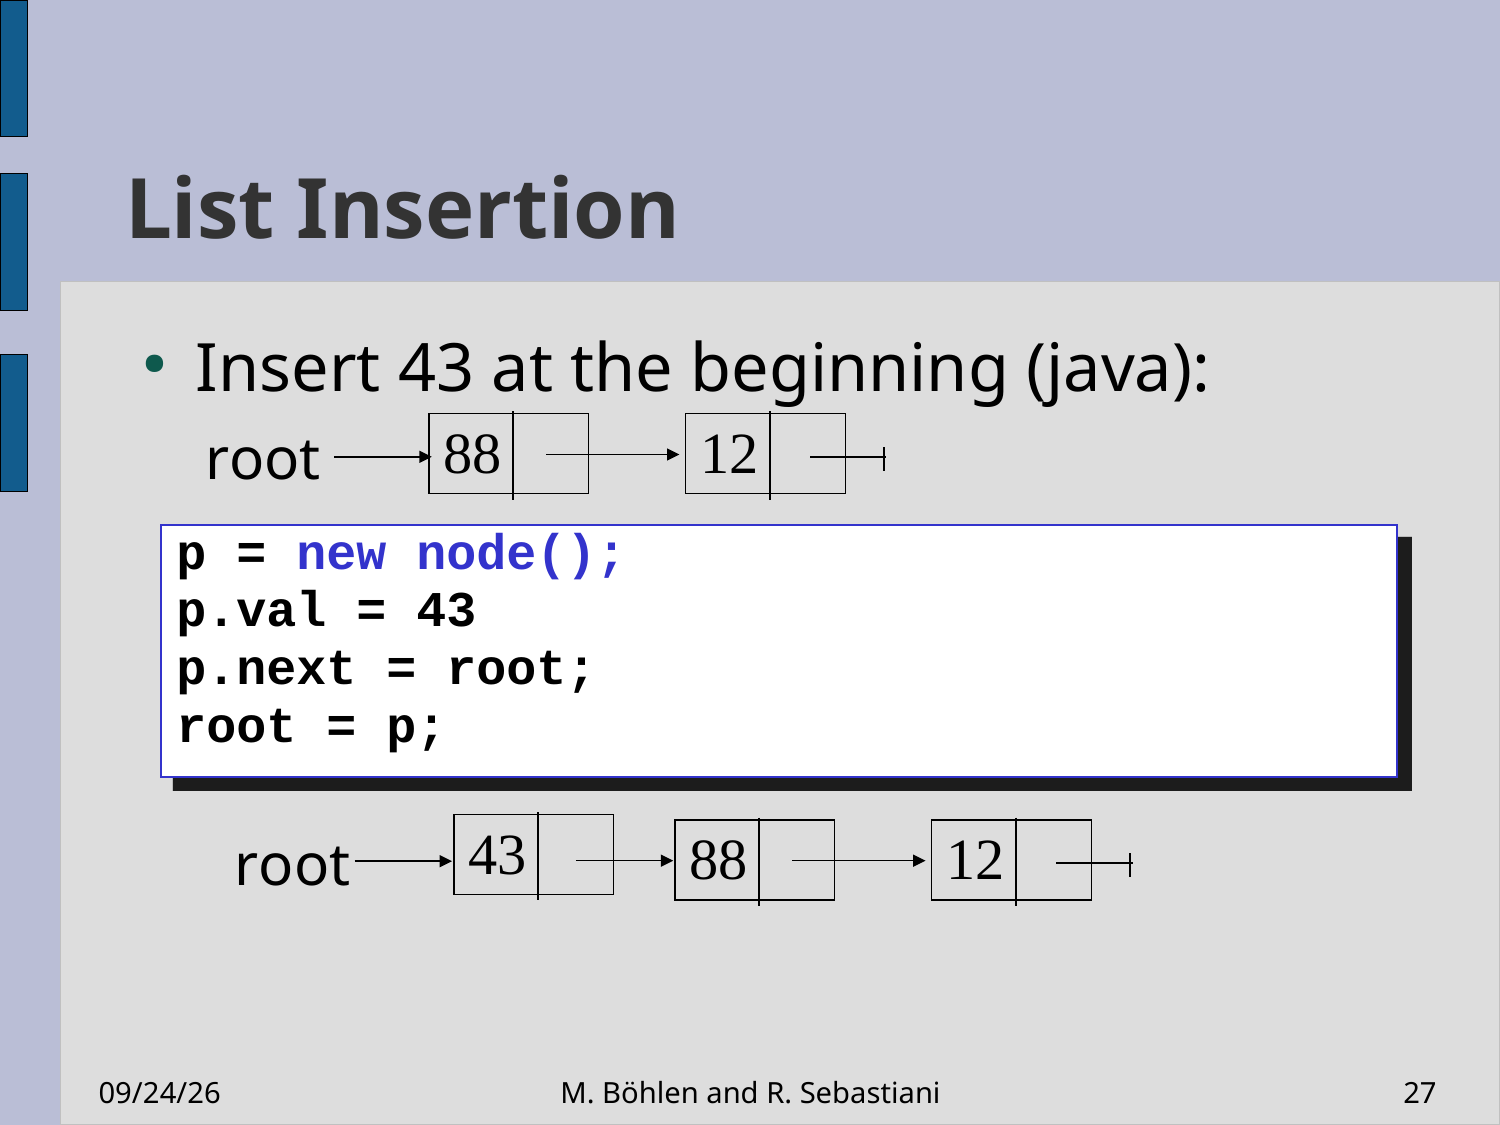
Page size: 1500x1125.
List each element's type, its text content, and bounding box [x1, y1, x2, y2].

text_box p = new node(); p.val = 43 p.next = root; root = p; [161, 525, 1398, 777]
title List Insertion [110, 67, 1392, 271]
text_box 12 [1017, 819, 1092, 900]
text_box 88 [428, 413, 512, 494]
text_box 88 [514, 413, 589, 494]
text_box 88 [674, 819, 758, 900]
text_box 43 [453, 814, 537, 895]
text_box 43 [539, 814, 614, 895]
text_box root [190, 409, 336, 505]
list Insert 43 at the beginning (java): [110, 312, 1392, 1037]
text_box root [220, 815, 366, 910]
text_box 12 [931, 819, 1015, 900]
text_box 12 [771, 413, 846, 494]
text_box 88 [760, 819, 835, 900]
text_box 12 [685, 413, 769, 494]
